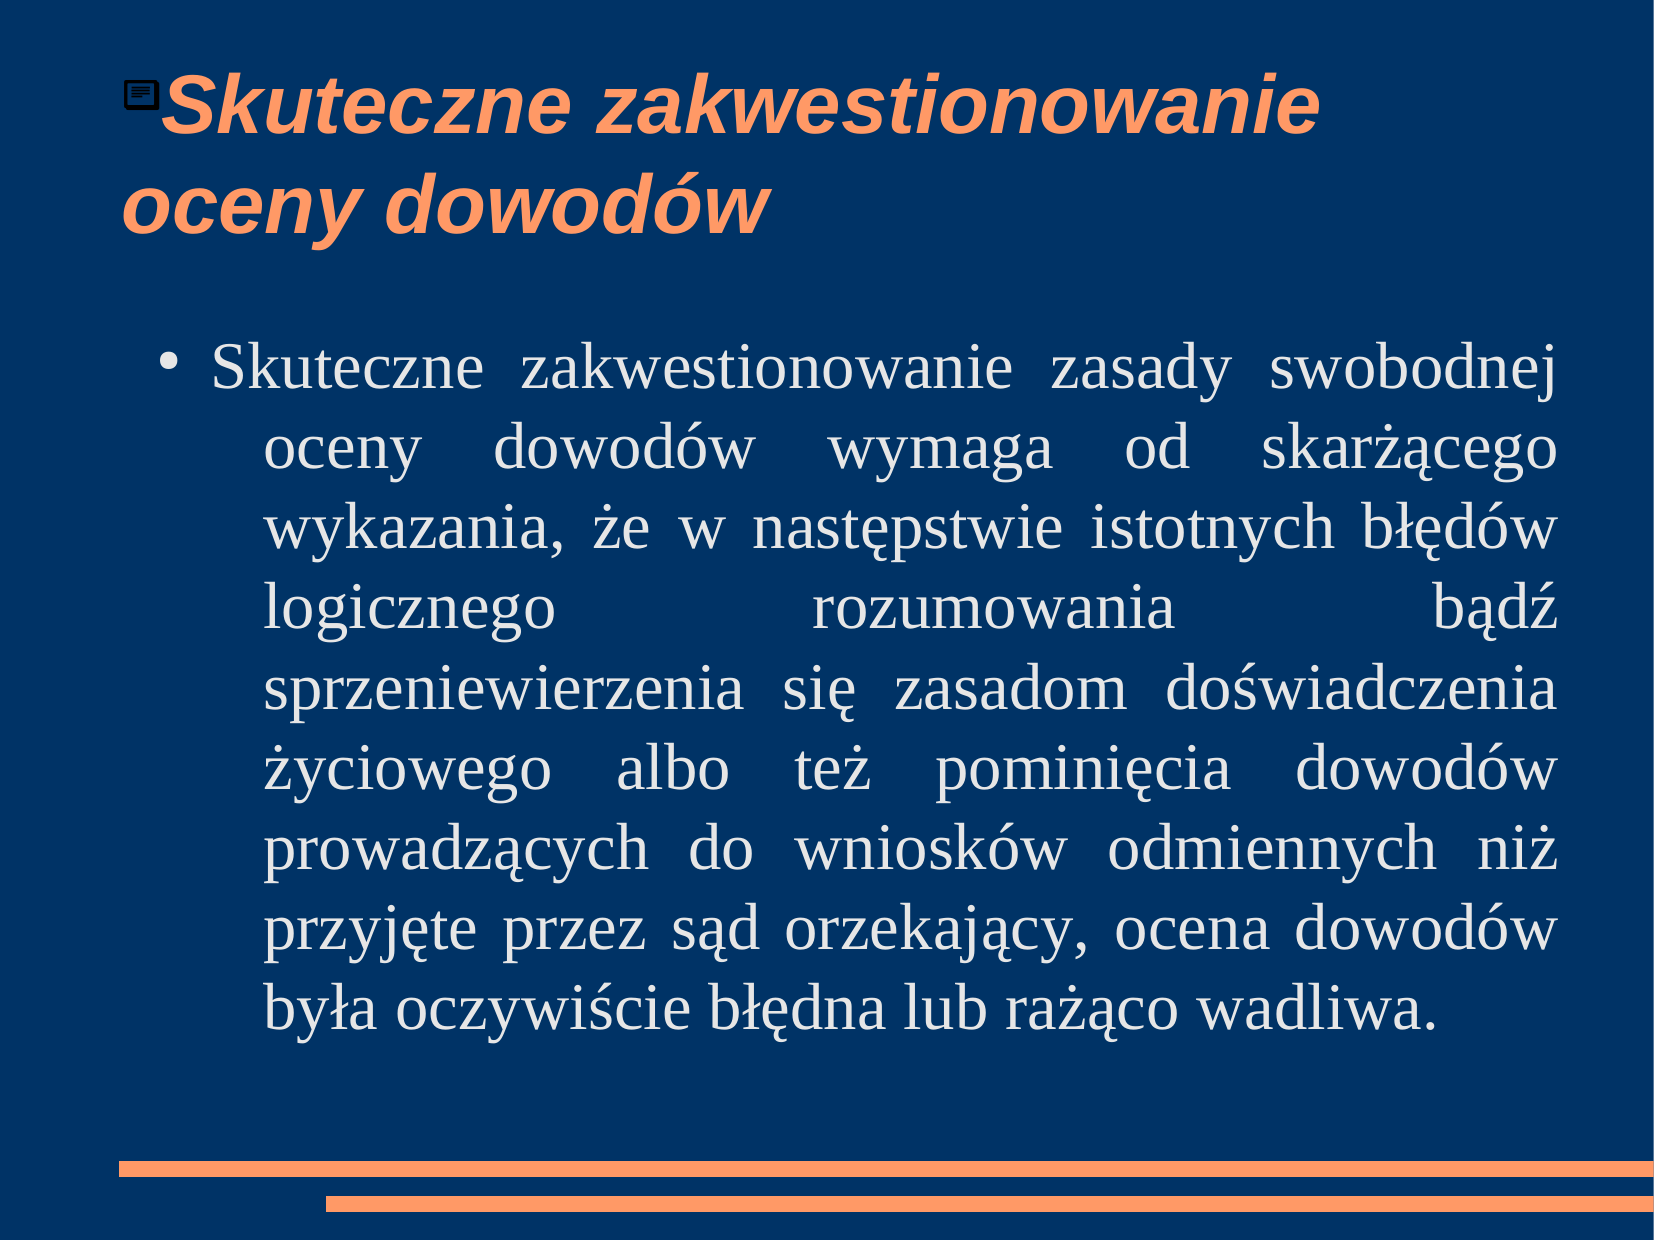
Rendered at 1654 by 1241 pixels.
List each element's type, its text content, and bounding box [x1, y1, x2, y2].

list Skuteczne zakwestionowanie zasady swobodnej oceny dowodów wymaga od skarżącego wykazania, że w następstwie istotnych błędów logicznego rozumowania bądź sprzeniewierzenia się zasadom doświadczenia życiowego albo też pominięcia dowodów prowadzących do wniosków odmiennych niż przyjęte przez sąd orzekający, ocena dowodów była oczywiście błędna lub rażąco wadliwa. [121, 322, 1561, 1132]
title Skuteczne zakwestionowanie oceny dowodów [121, 46, 1534, 254]
